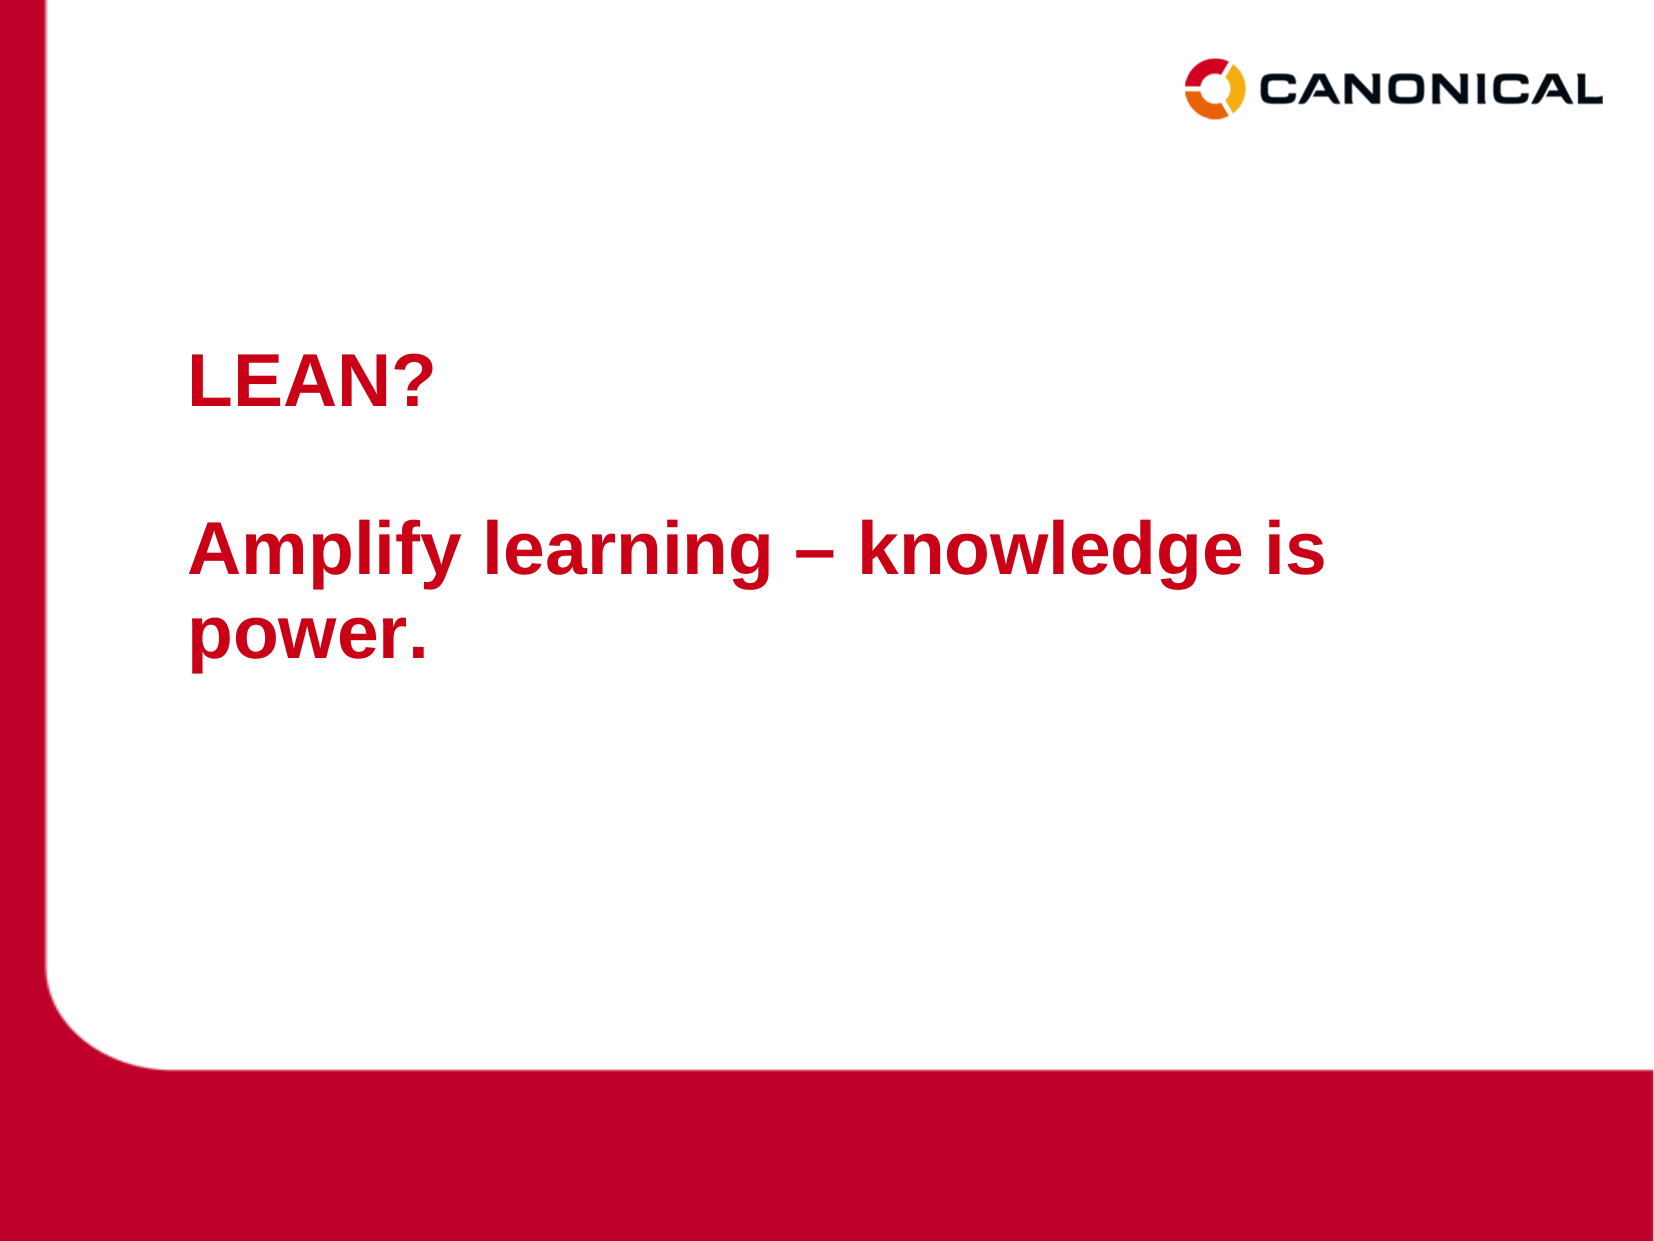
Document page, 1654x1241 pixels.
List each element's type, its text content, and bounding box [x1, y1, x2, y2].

title LEAN? Amplify learning – knowledge is power. [187, 150, 1571, 863]
picture [0, 0, 1654, 1241]
